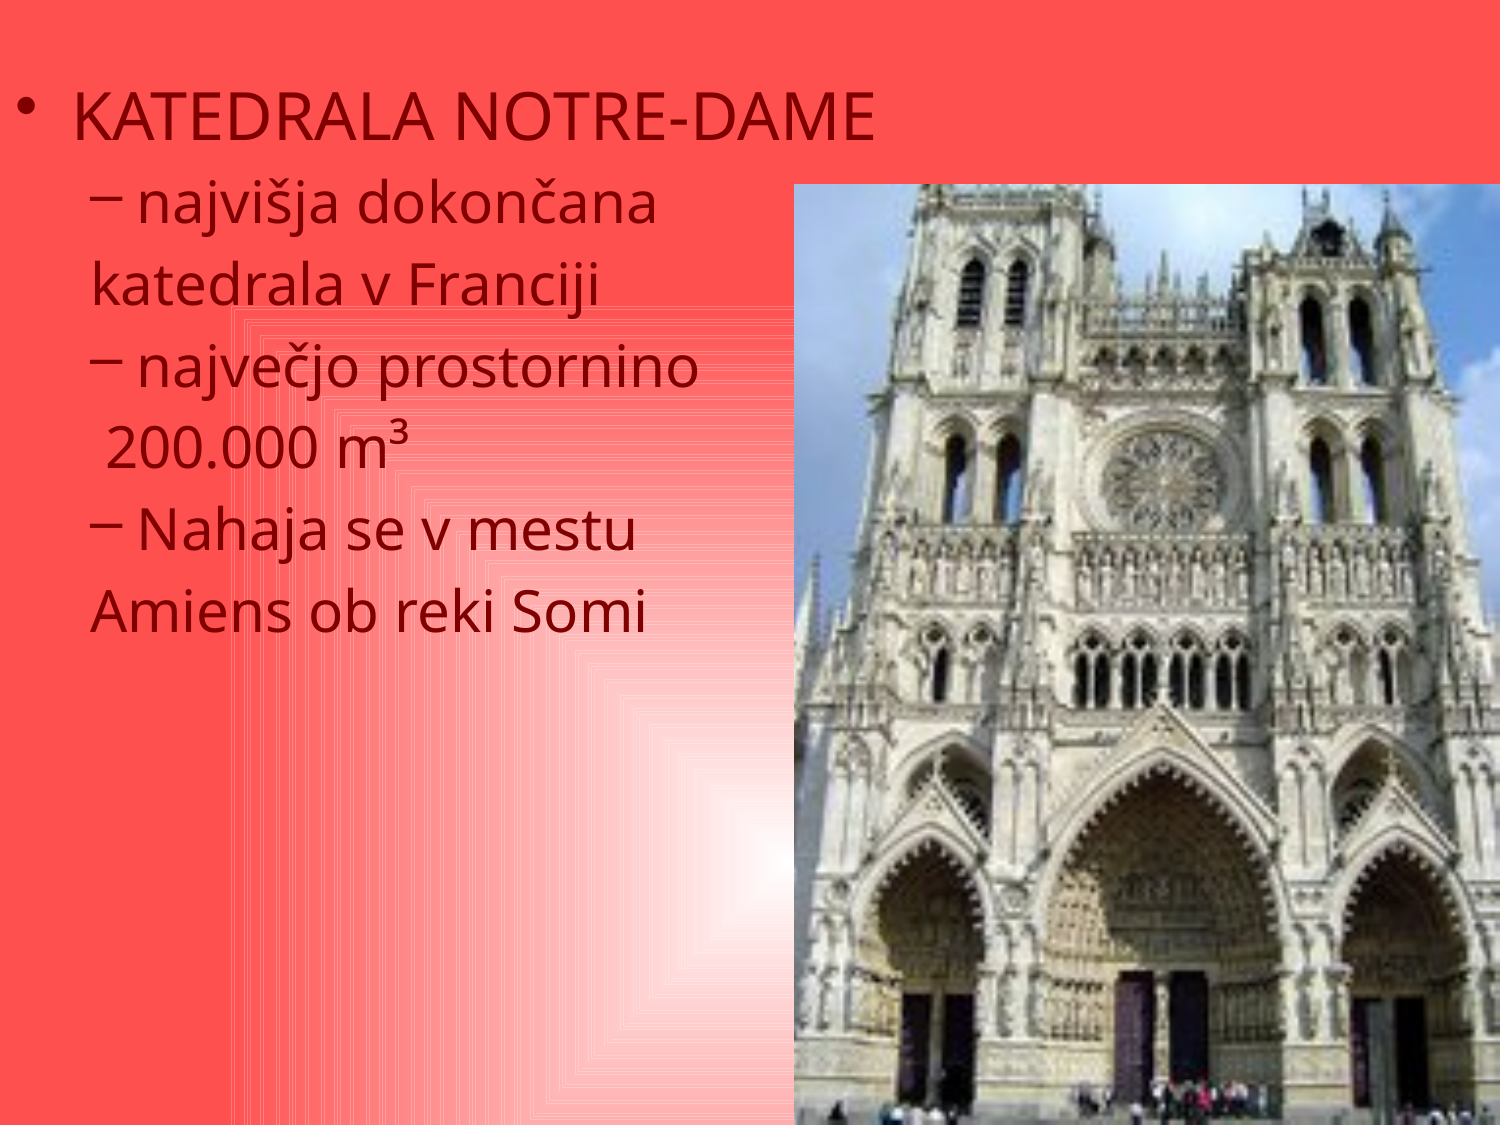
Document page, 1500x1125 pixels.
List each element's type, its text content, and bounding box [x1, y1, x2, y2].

list KATEDRALA NOTRE-DAME najvišja dokončana katedrala v Franciji največjo prostornino 200.000 m³ Nahaja se v mestu Amiens ob reki Somi [0, 66, 1124, 1005]
picture [794, 184, 1500, 1125]
